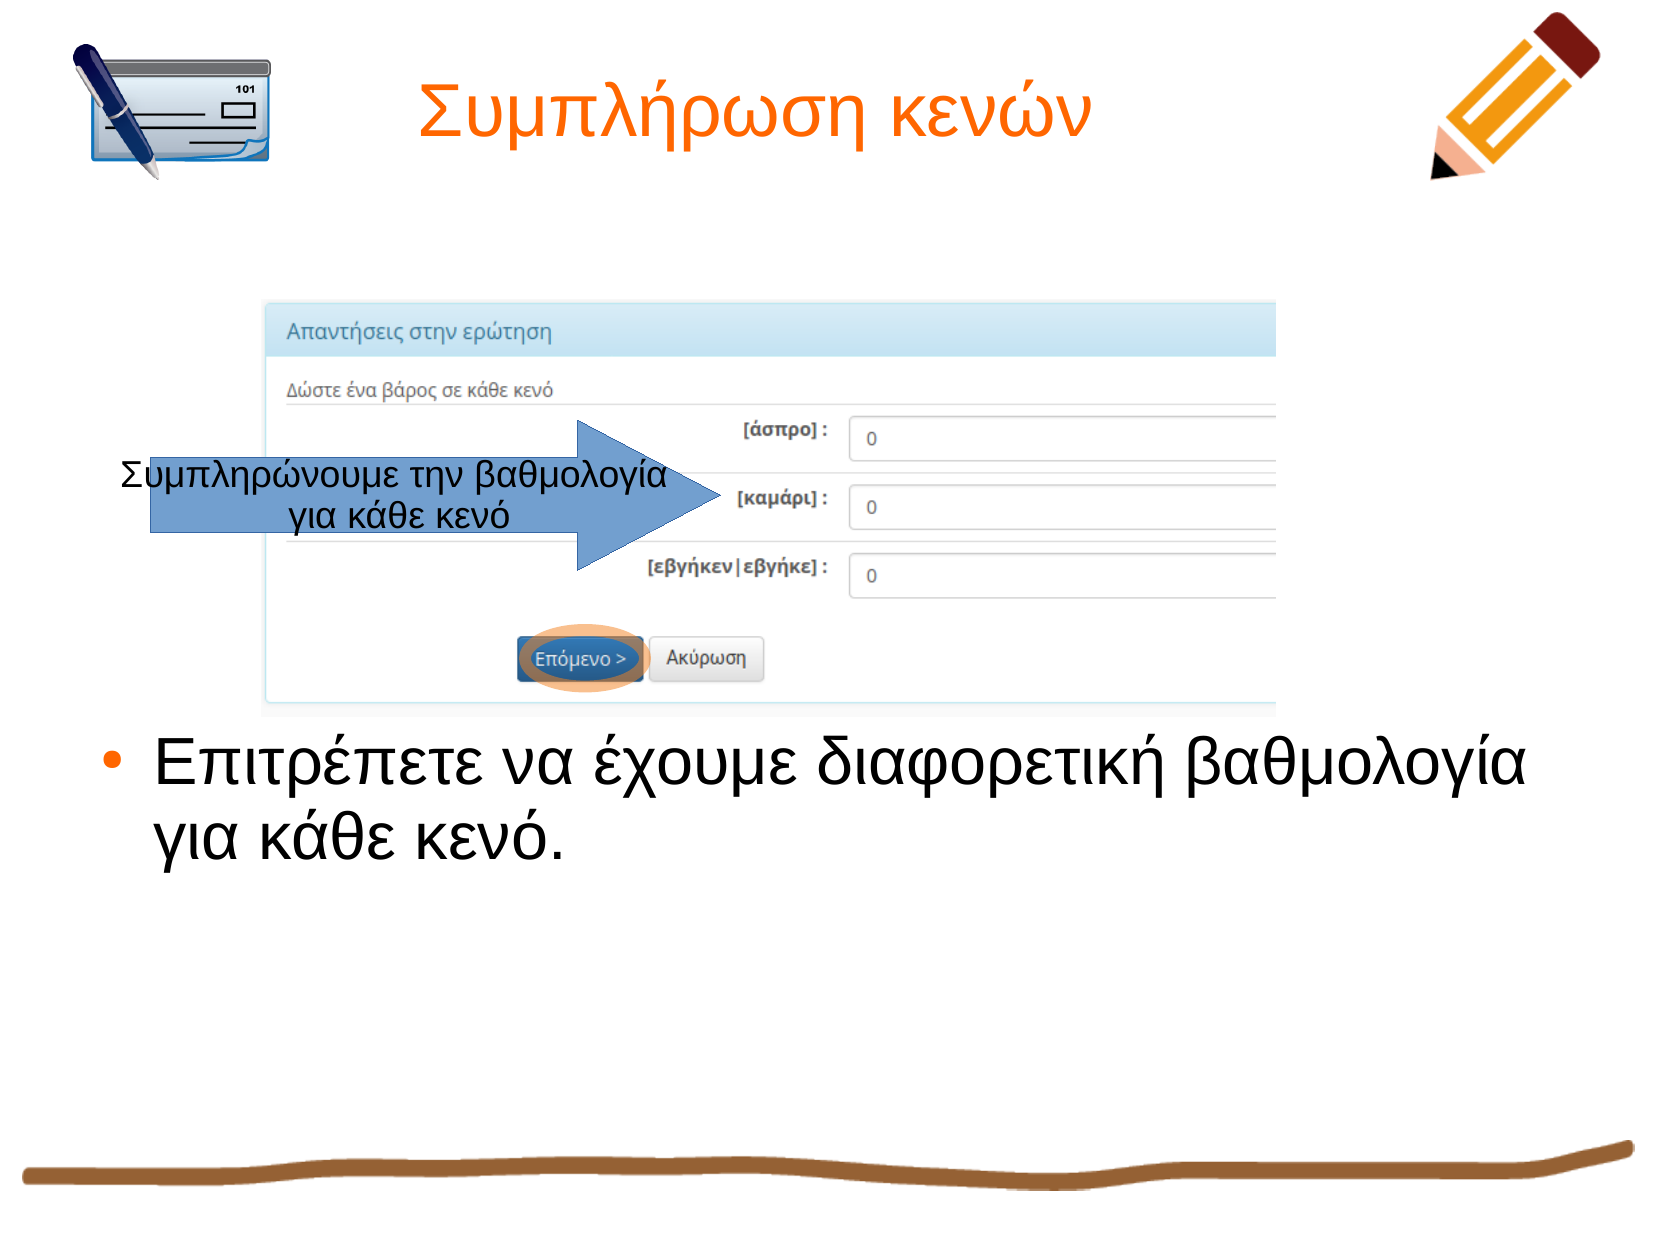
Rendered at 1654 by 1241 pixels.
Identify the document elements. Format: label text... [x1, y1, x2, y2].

picture [73, 44, 271, 181]
picture [1430, 12, 1601, 181]
list Επιτρέπετε να έχουμε διαφορετική βαθμολογία για κάθε κενό. [82, 724, 1571, 1121]
title Συμπλήρωση κενών [271, 49, 1430, 172]
text_box Συμπληρώνουμε την βαθμολογία για κάθε κενό [150, 420, 721, 571]
picture [261, 299, 1276, 717]
picture [22, 1140, 1635, 1191]
